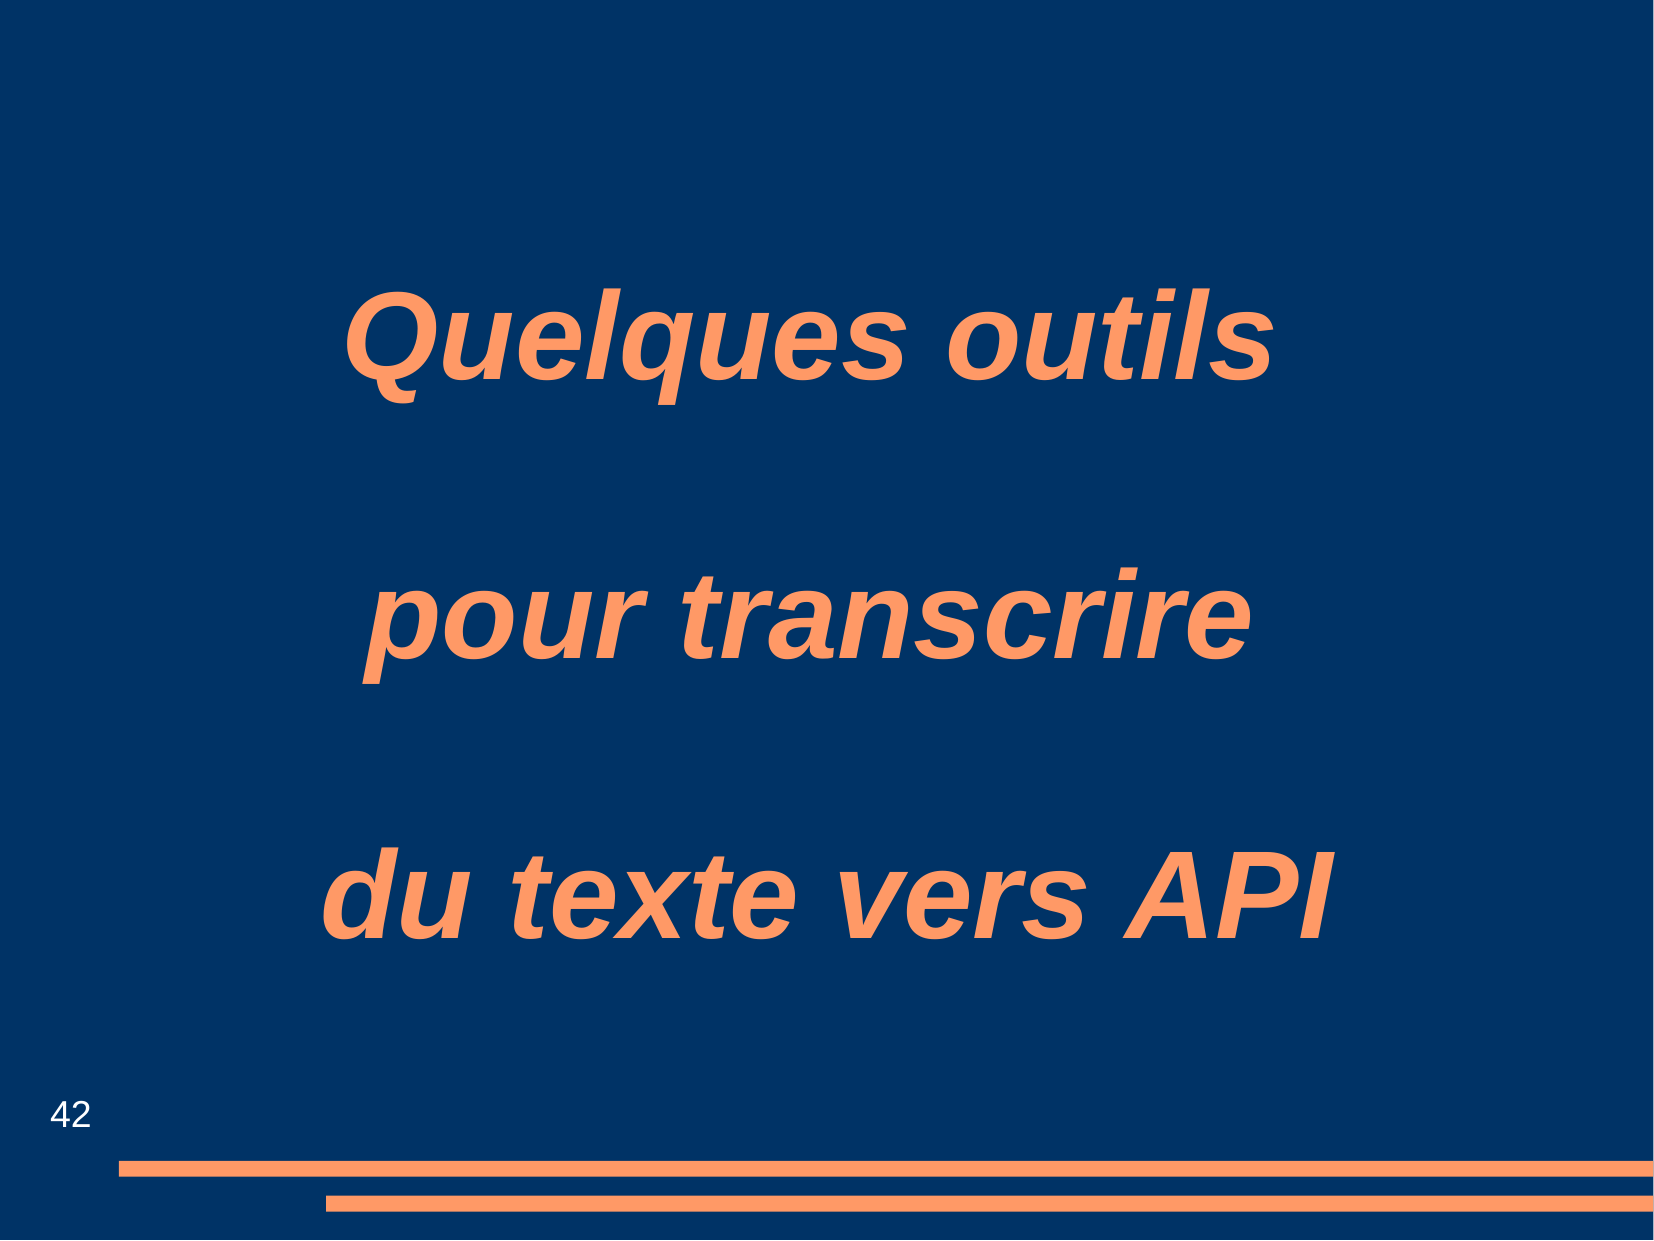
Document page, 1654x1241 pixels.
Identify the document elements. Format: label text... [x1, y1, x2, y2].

title Quelques outils pour transcrire du texte vers API [121, 0, 1534, 965]
